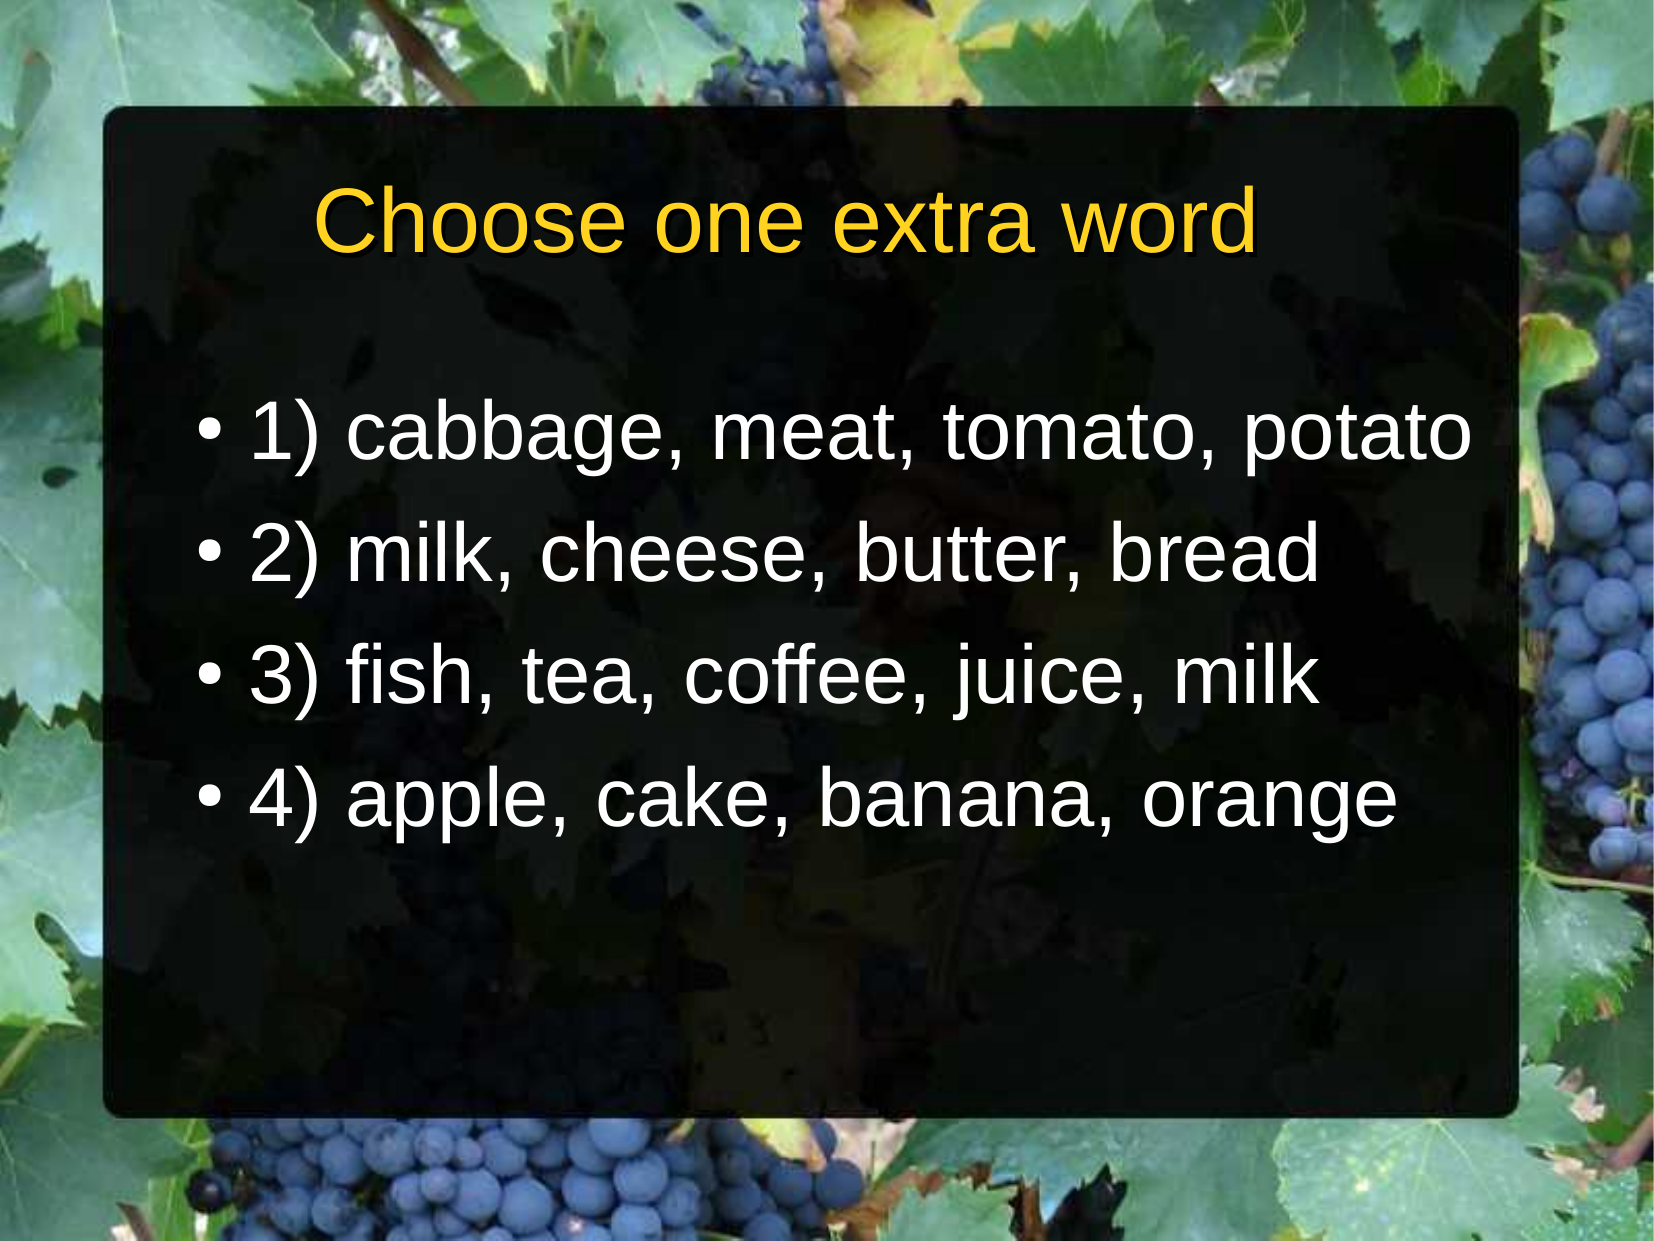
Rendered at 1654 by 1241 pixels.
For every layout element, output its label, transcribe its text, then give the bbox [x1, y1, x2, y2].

title Choose one extra word [118, 117, 1506, 325]
picture [0, 0, 1654, 1241]
list 1) cabbage, meat, tomato, potato 2) milk, cheese, butter, bread 3) fish, tea, coffee, juice, milk 4) apple, cake, banana, orange [177, 383, 1477, 1241]
